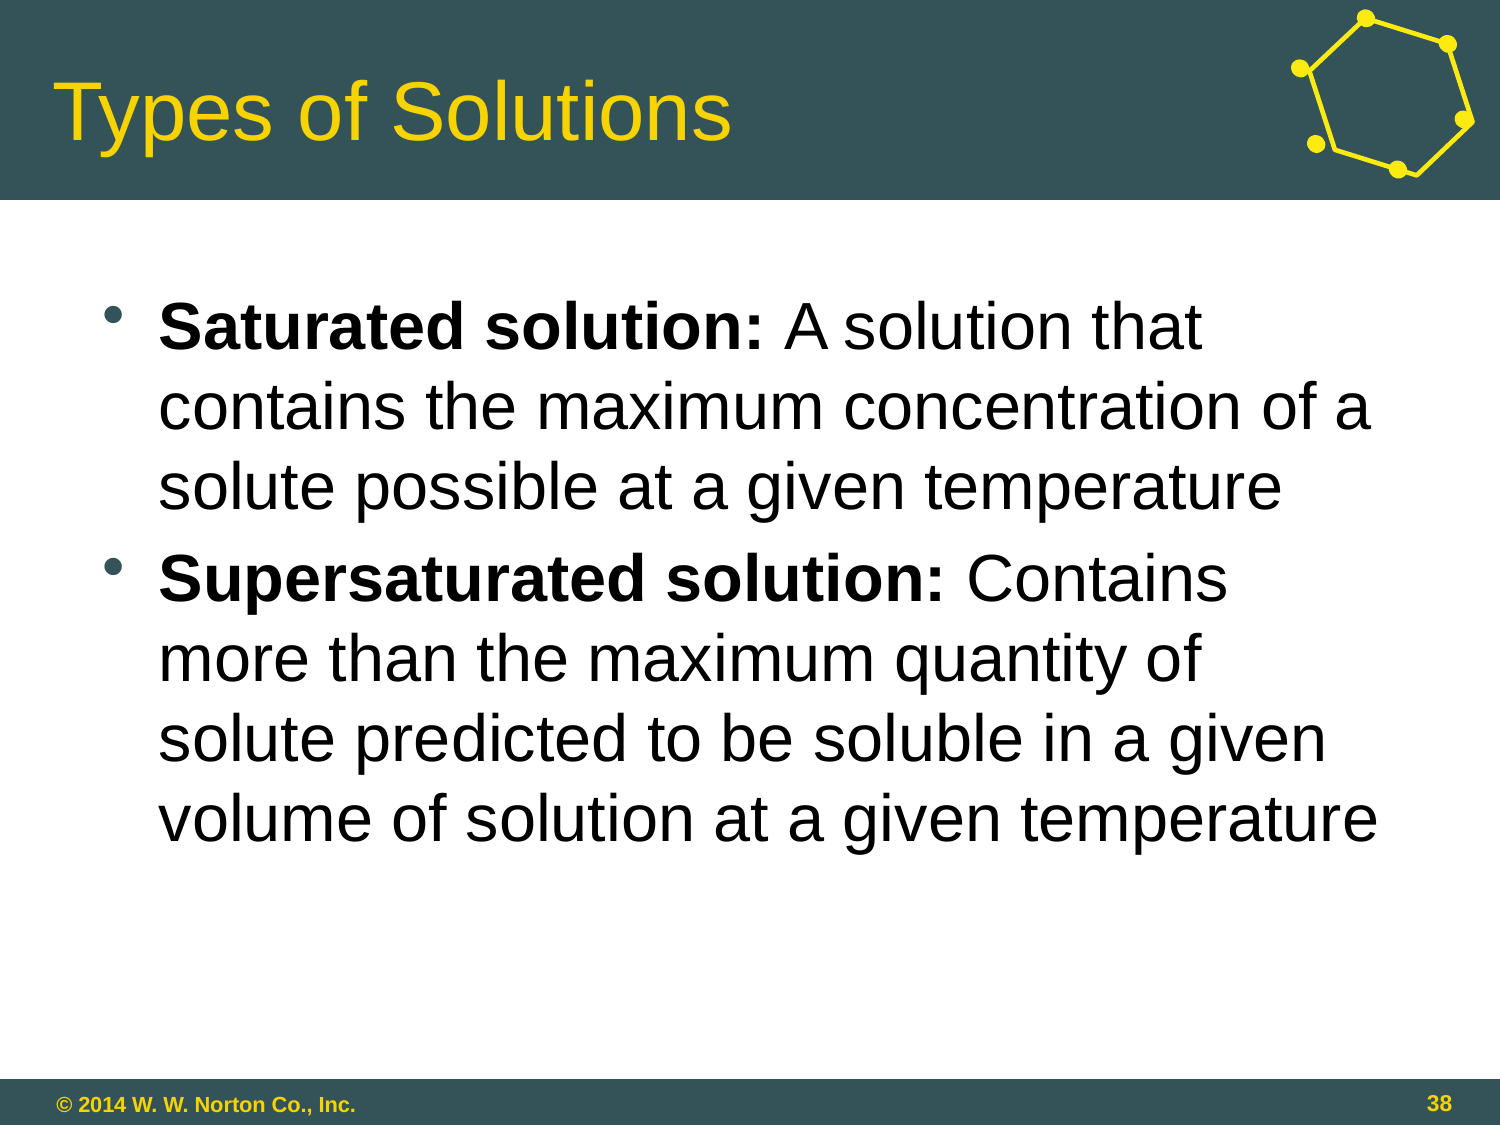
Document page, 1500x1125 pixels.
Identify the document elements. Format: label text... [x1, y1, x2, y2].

slide_number <number> [1408, 1085, 1468, 1120]
list Saturated solution: A solution that contains the maximum concentration of a solute possible at a given temperature Supersaturated solution: Contains more than the maximum quantity of solute predicted to be soluble in a given volume of solution at a given temperature [87, 275, 1400, 925]
title Types of Solutions [37, 19, 1118, 195]
